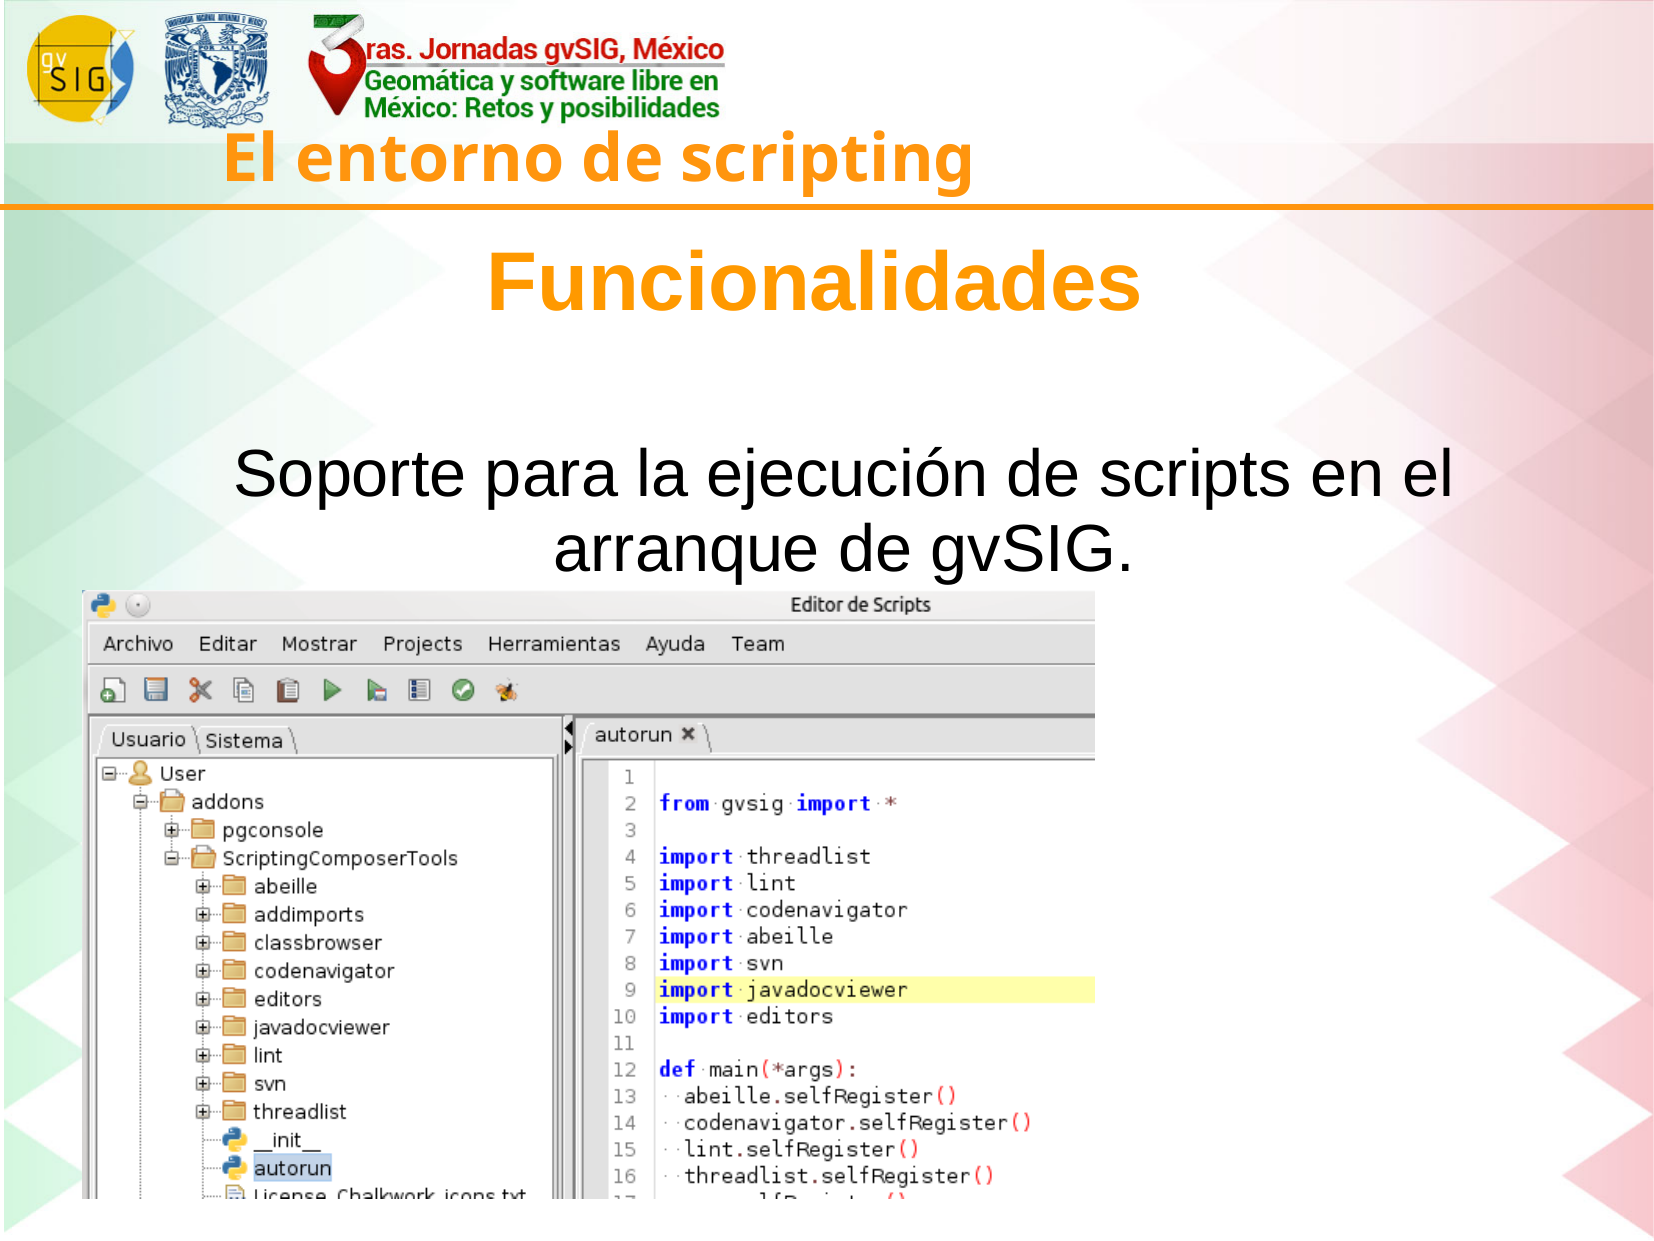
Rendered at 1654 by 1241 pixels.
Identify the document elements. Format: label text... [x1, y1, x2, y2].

text_box Funcionalidades [23, 228, 1607, 337]
title El entorno de scripting [0, 0, 1654, 207]
picture [4, 210, 1654, 1240]
text_box Soporte para la ejecución de scripts en el arranque de gvSIG. [118, 354, 1571, 1028]
